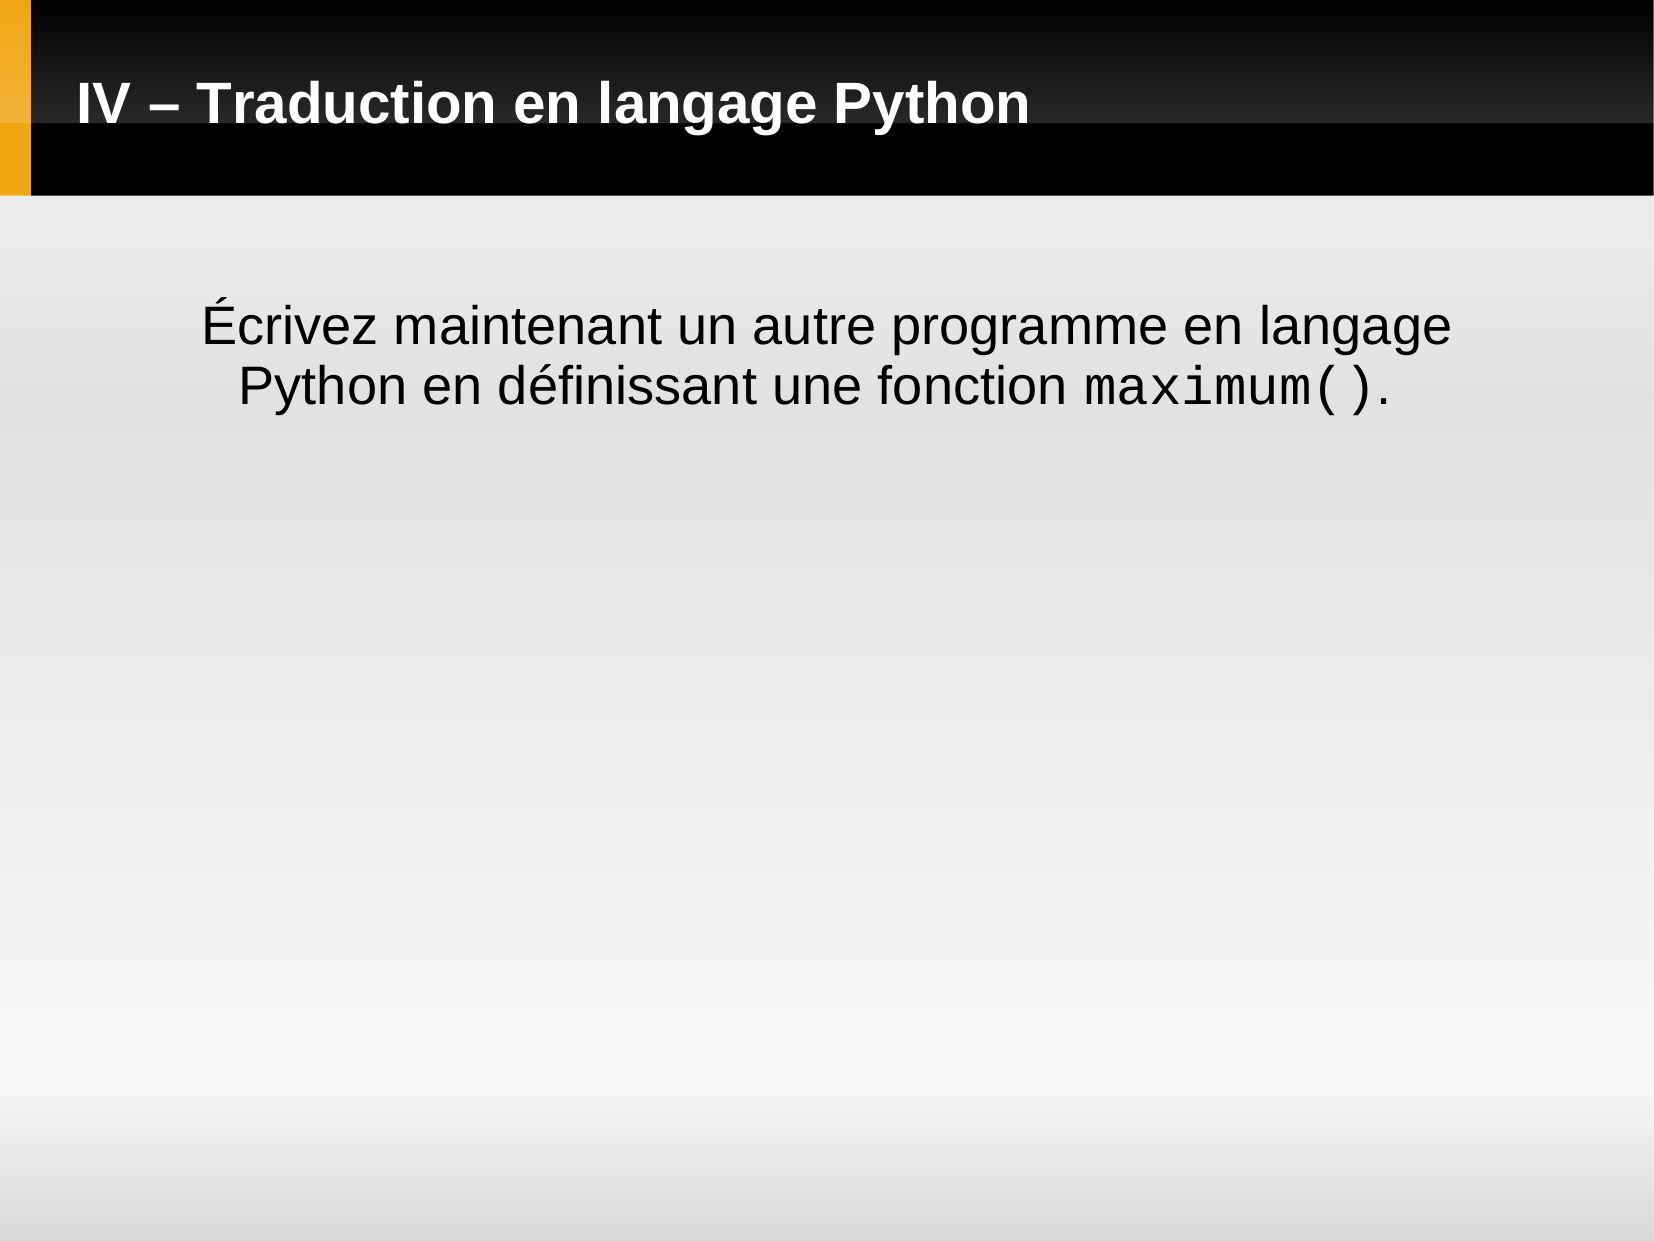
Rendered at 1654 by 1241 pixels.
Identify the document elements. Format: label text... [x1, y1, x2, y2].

picture [0, 0, 1654, 1241]
title IV – Traduction en langage Python [76, 0, 1565, 208]
list Écrivez maintenant un autre programme en langage Python en définissant une fonction maximum(). [88, 295, 1577, 1039]
